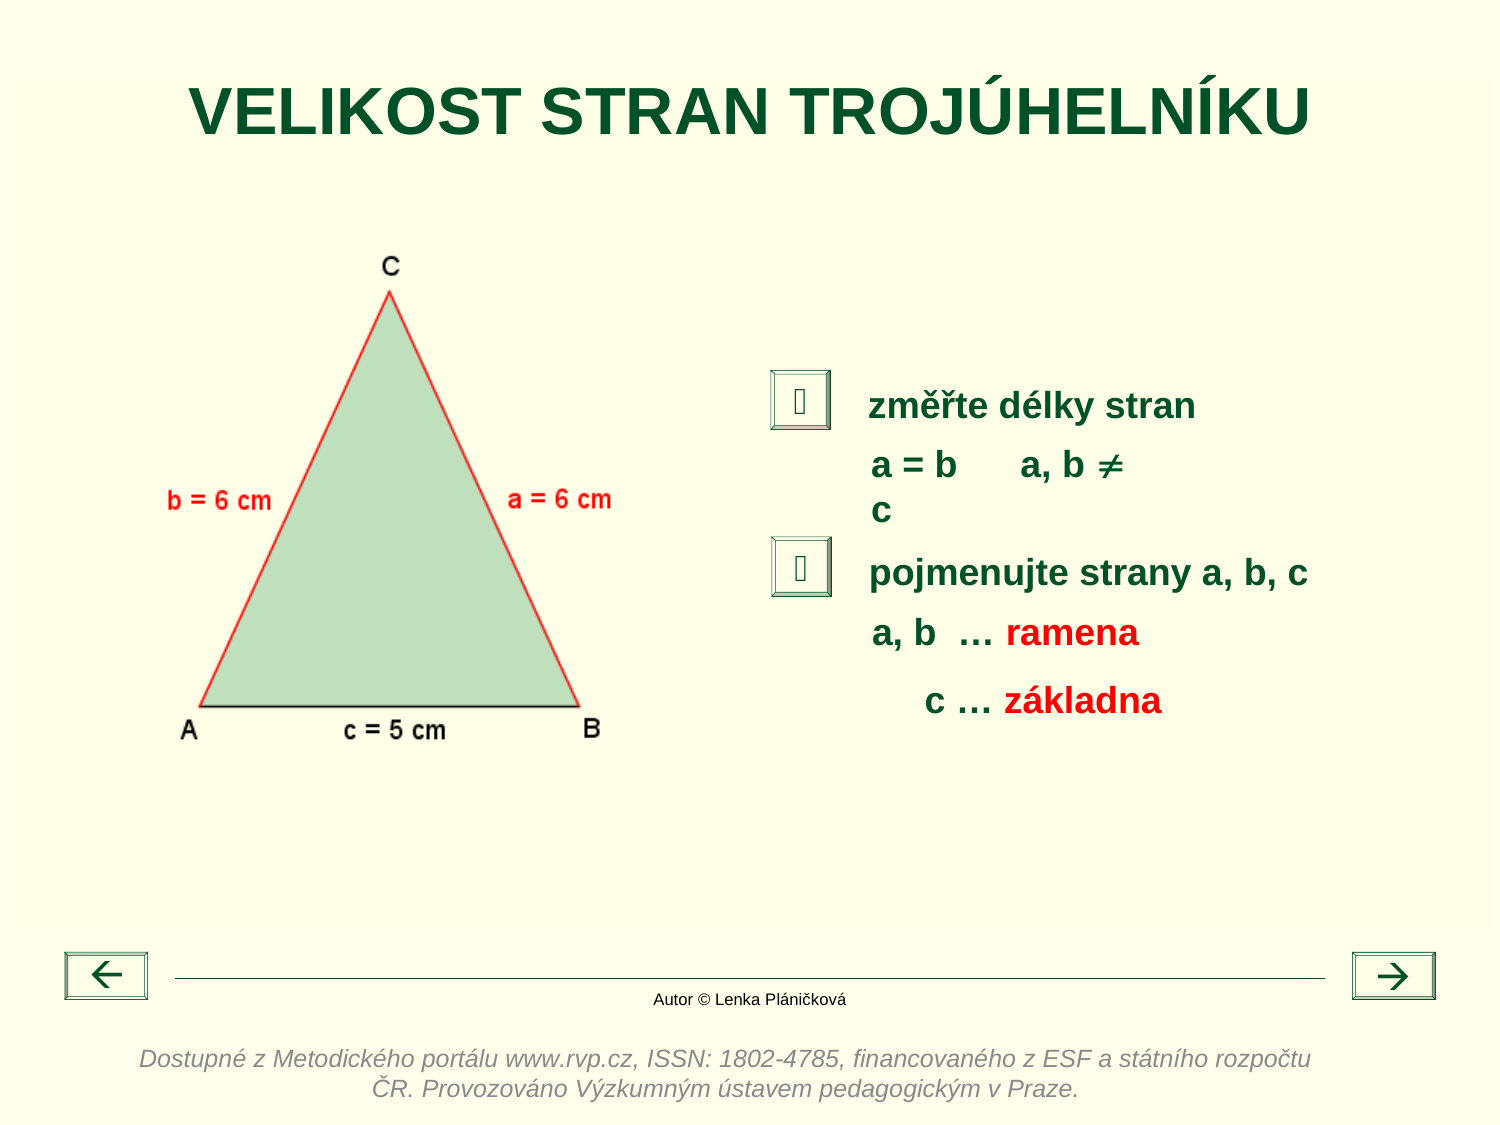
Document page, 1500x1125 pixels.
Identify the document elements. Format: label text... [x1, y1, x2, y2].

text_box  [1356, 956, 1432, 996]
text_box  [775, 375, 826, 425]
title VELIKOST STRAN TROJÚHELNÍKU [22, 31, 1479, 185]
text_box  [776, 541, 827, 592]
text_box změřte délky stran [853, 373, 1394, 440]
text_box a, b … ramena c … základna [857, 607, 1208, 736]
text_box  [68, 956, 144, 996]
text_box pojmenujte strany a, b, c [854, 539, 1395, 607]
text_box a = b a, b  c [856, 432, 1166, 499]
picture [17, 80, 1494, 928]
text_box Autor © Lenka Pláničková [171, 981, 1329, 1017]
text_box Dostupné z Metodického portálu www.rvp.cz, ISSN: 1802-4785, financovaného z ESF a státního rozpočtu ČR. Provozováno Výzkumným ústavem pedagogickým v Praze. [105, 1042, 1348, 1103]
